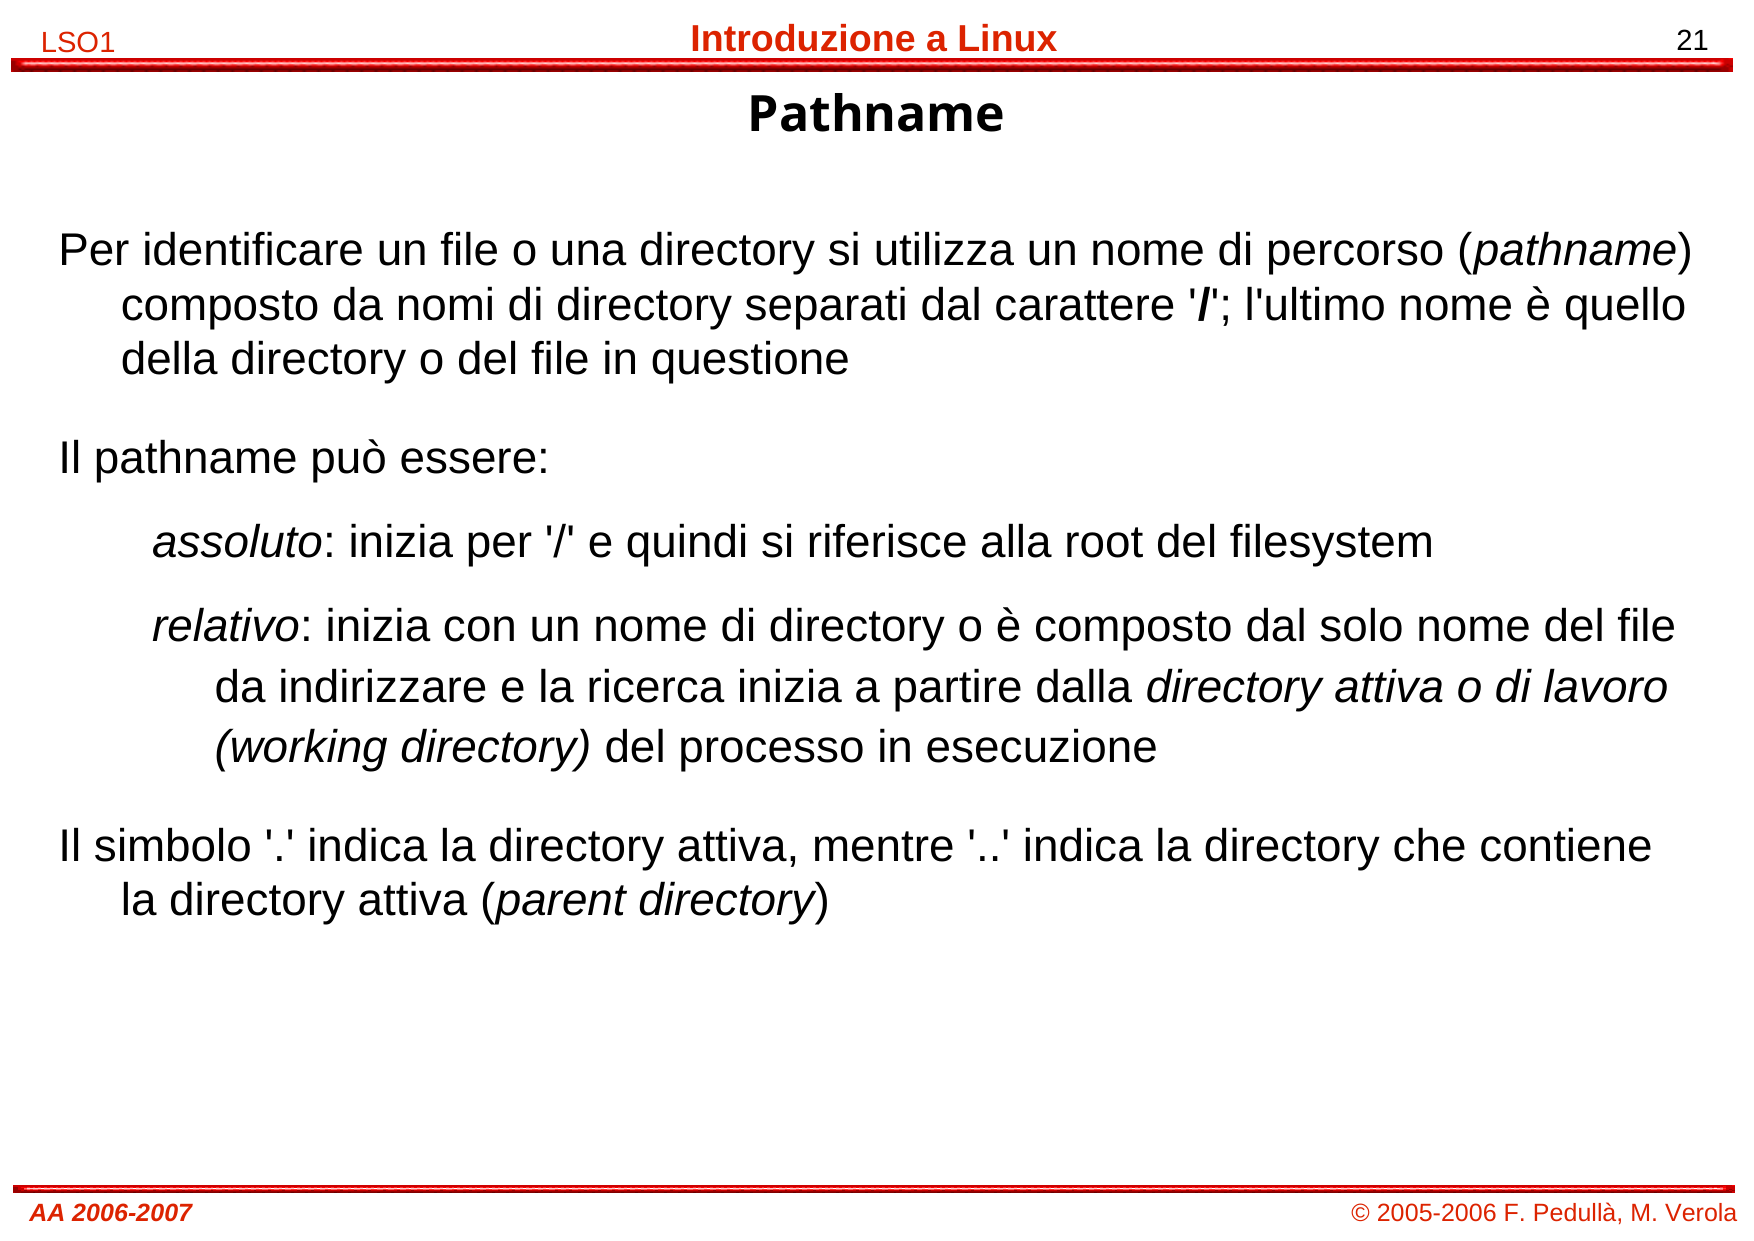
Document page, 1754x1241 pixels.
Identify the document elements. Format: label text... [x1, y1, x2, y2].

picture [13, 1185, 1735, 1193]
title Pathname [40, 66, 1714, 162]
picture [11, 58, 1733, 72]
list Per identificare un file o una directory si utilizza un nome di percorso (pathname) composto da nomi di directory separati dal carattere '/'; l'ultimo nome è quello della directory o del file in questione Il pathname può essere: assoluto: inizia per '/' e quindi si riferisce alla root del filesystem relativo: inizia con un nome di directory o è composto dal solo nome del file da indirizzare e la ricerca inizia a partire dalla directory attiva o di lavoro (working directory) del processo in esecuzione Il simbolo '.' indica la directory attiva, mentre '..' indica la directory che contiene la directory attiva (parent directory) [58, 220, 1696, 974]
